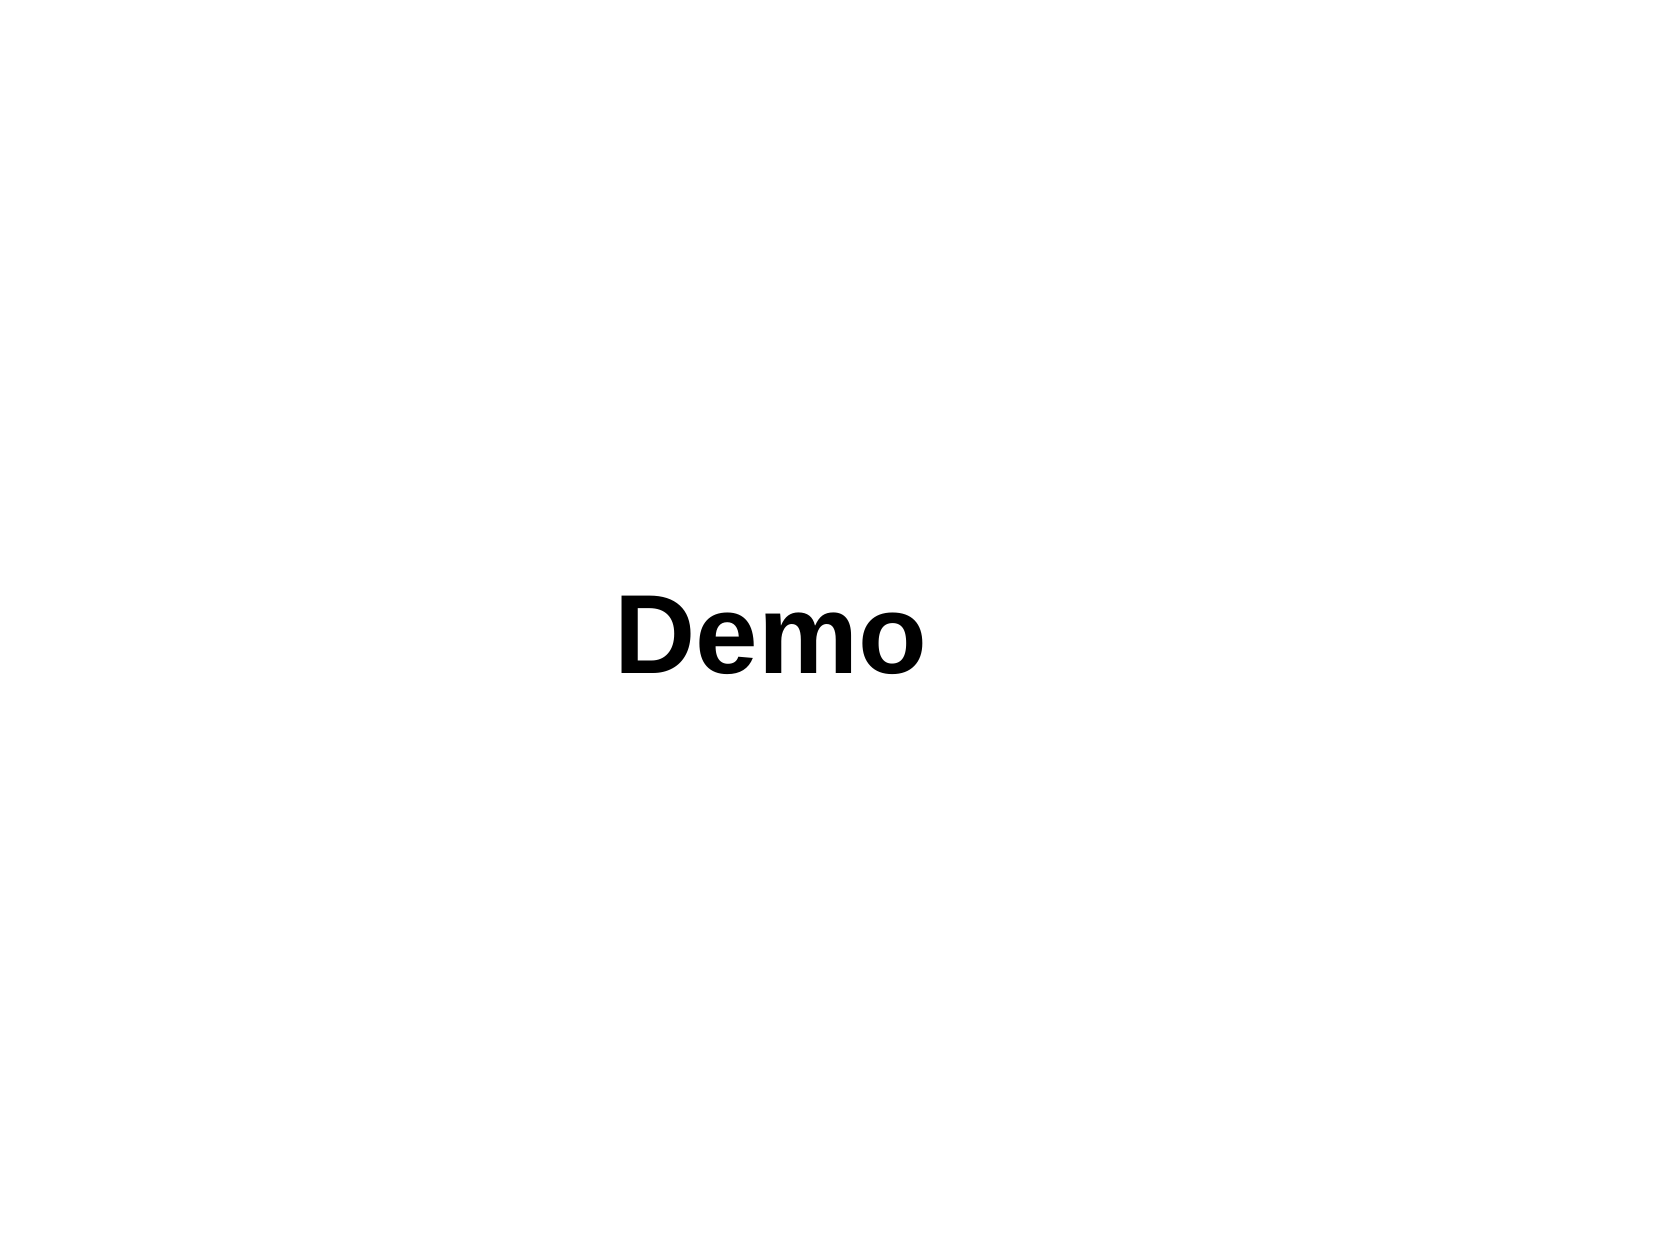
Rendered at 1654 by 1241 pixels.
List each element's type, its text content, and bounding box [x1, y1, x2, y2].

text_box Demo [600, 187, 1163, 1088]
